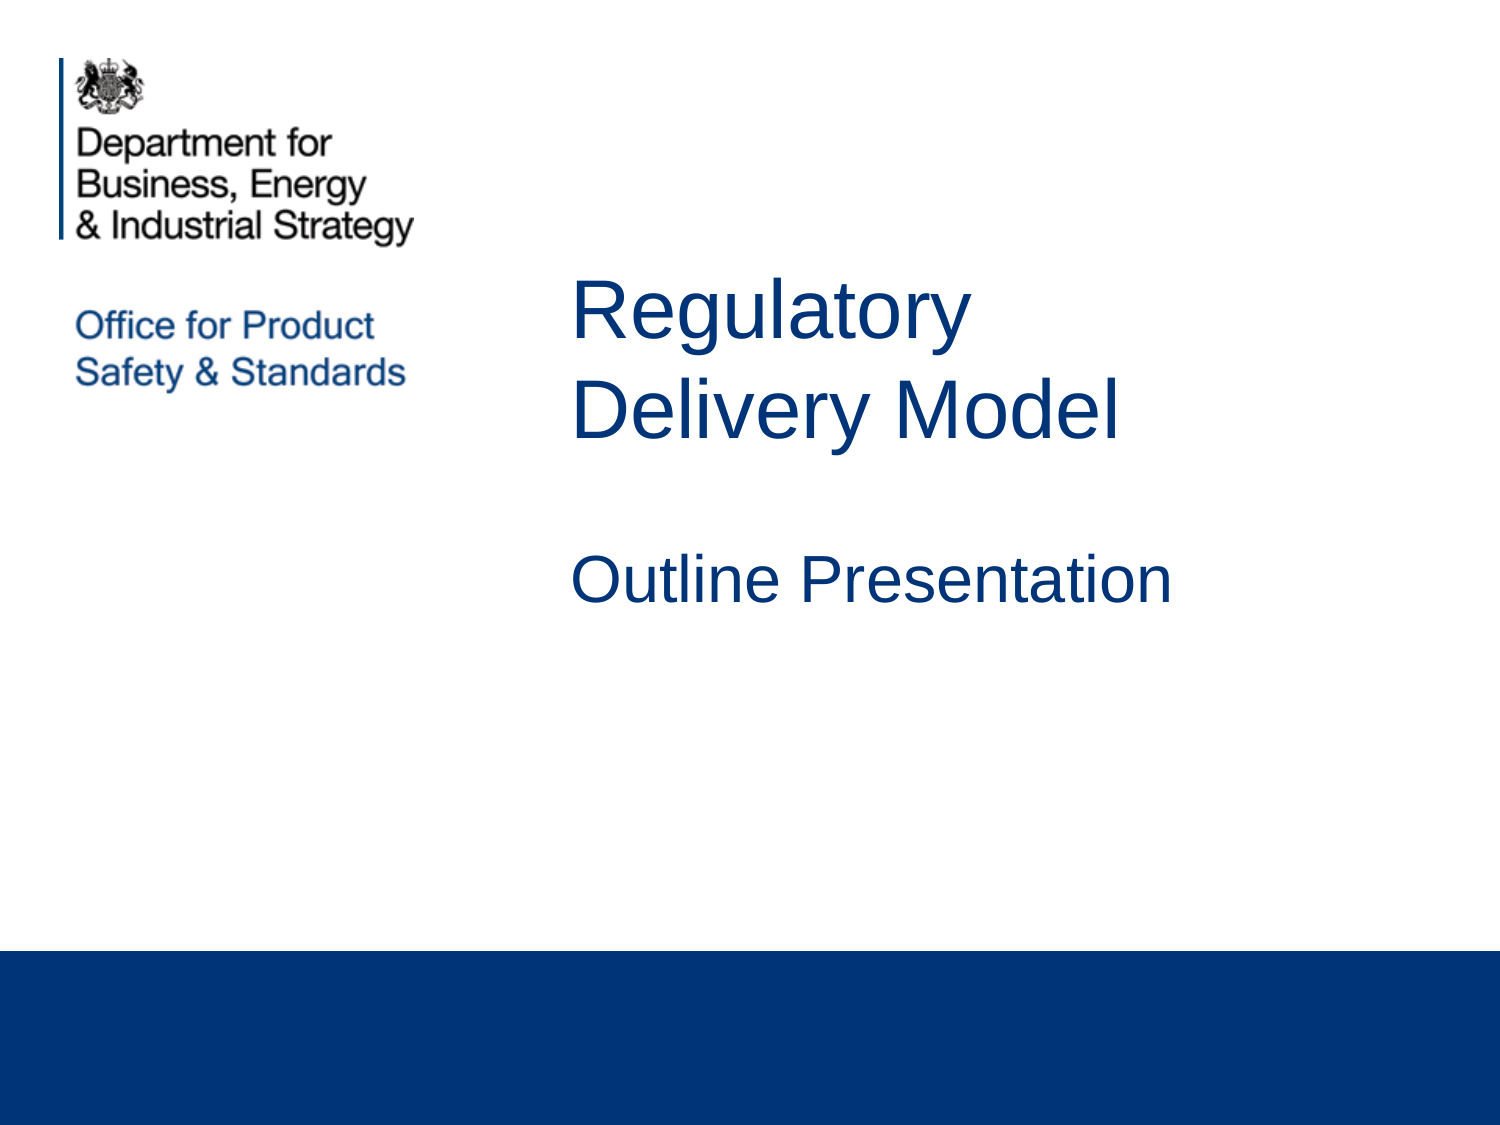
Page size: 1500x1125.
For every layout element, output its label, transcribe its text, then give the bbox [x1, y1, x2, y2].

text_box [0, 951, 1500, 1125]
picture [59, 59, 414, 414]
text_box Regulatory Delivery Model Outline Presentation [555, 247, 1382, 627]
